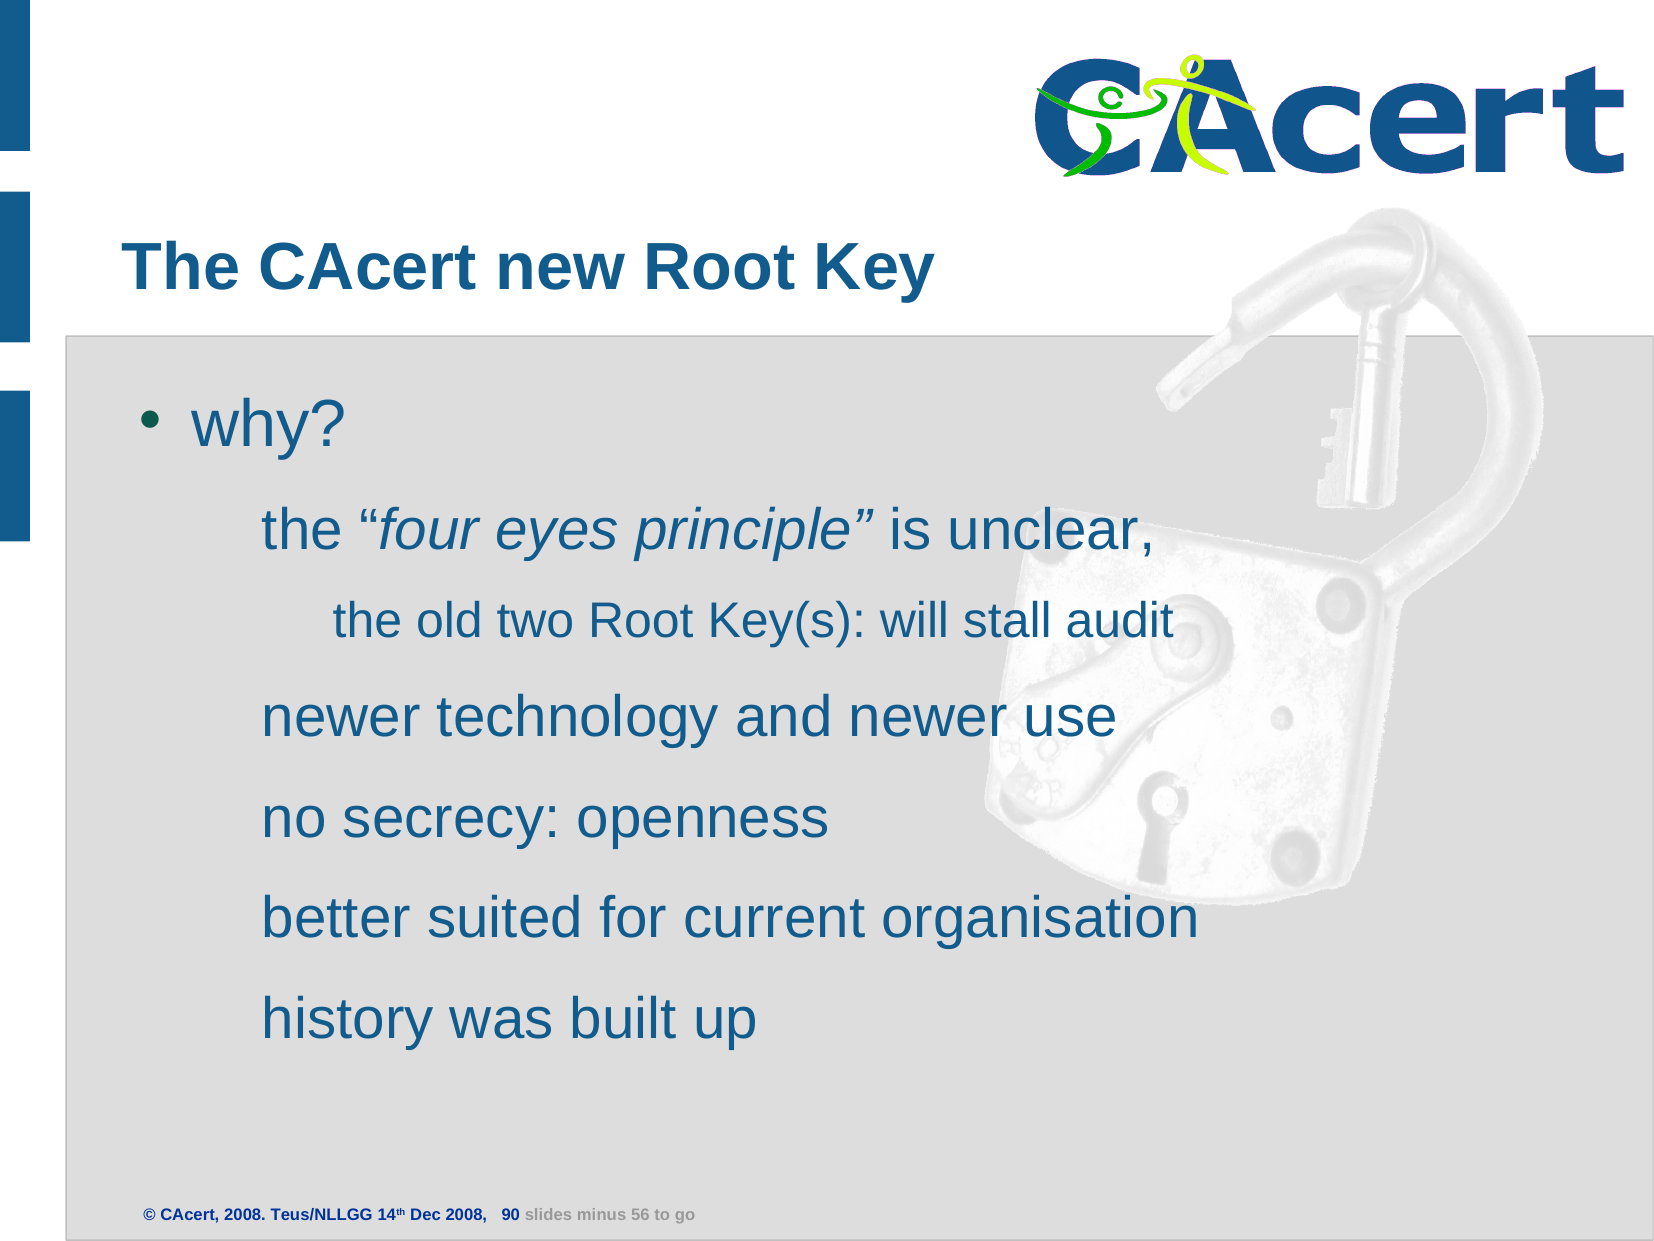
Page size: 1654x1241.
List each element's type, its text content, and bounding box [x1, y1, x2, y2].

title The CAcert new Root Key [121, 177, 1533, 315]
picture [974, 53, 1625, 344]
list why? the “four eyes principle” is unclear, the old two Root Key(s): will stall audit newer technology and newer use no secrecy: openness better suited for current organisation history was built up [121, 344, 1594, 1238]
